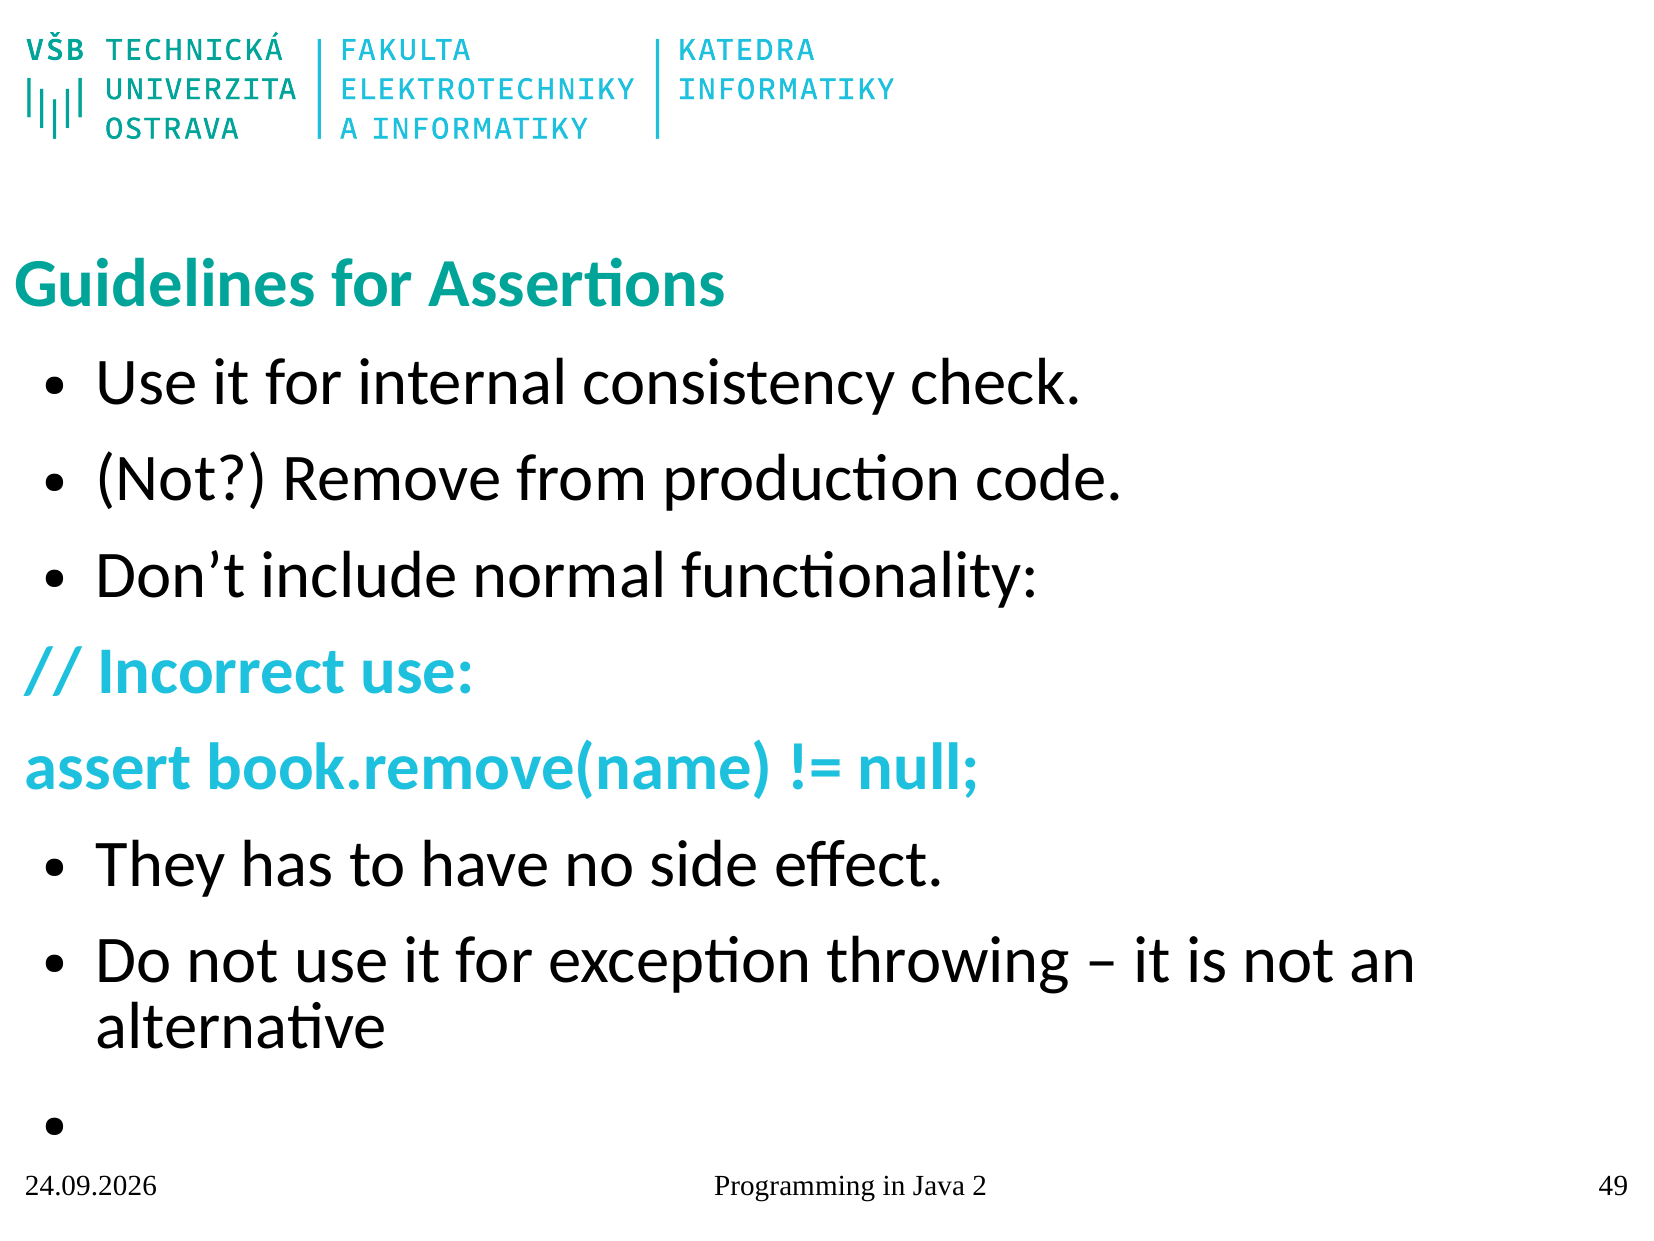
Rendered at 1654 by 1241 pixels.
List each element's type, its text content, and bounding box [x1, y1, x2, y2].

title Guidelines for Assertions [14, 165, 1619, 319]
picture [26, 31, 894, 139]
list Use it for internal consistency check. (Not?) Remove from production code. Don’t include normal functionality: // Incorrect use: assert book.remove(name) != null; They has to have no side effect. Do not use it for exception throwing – it is not an alternative [24, 354, 1629, 1146]
